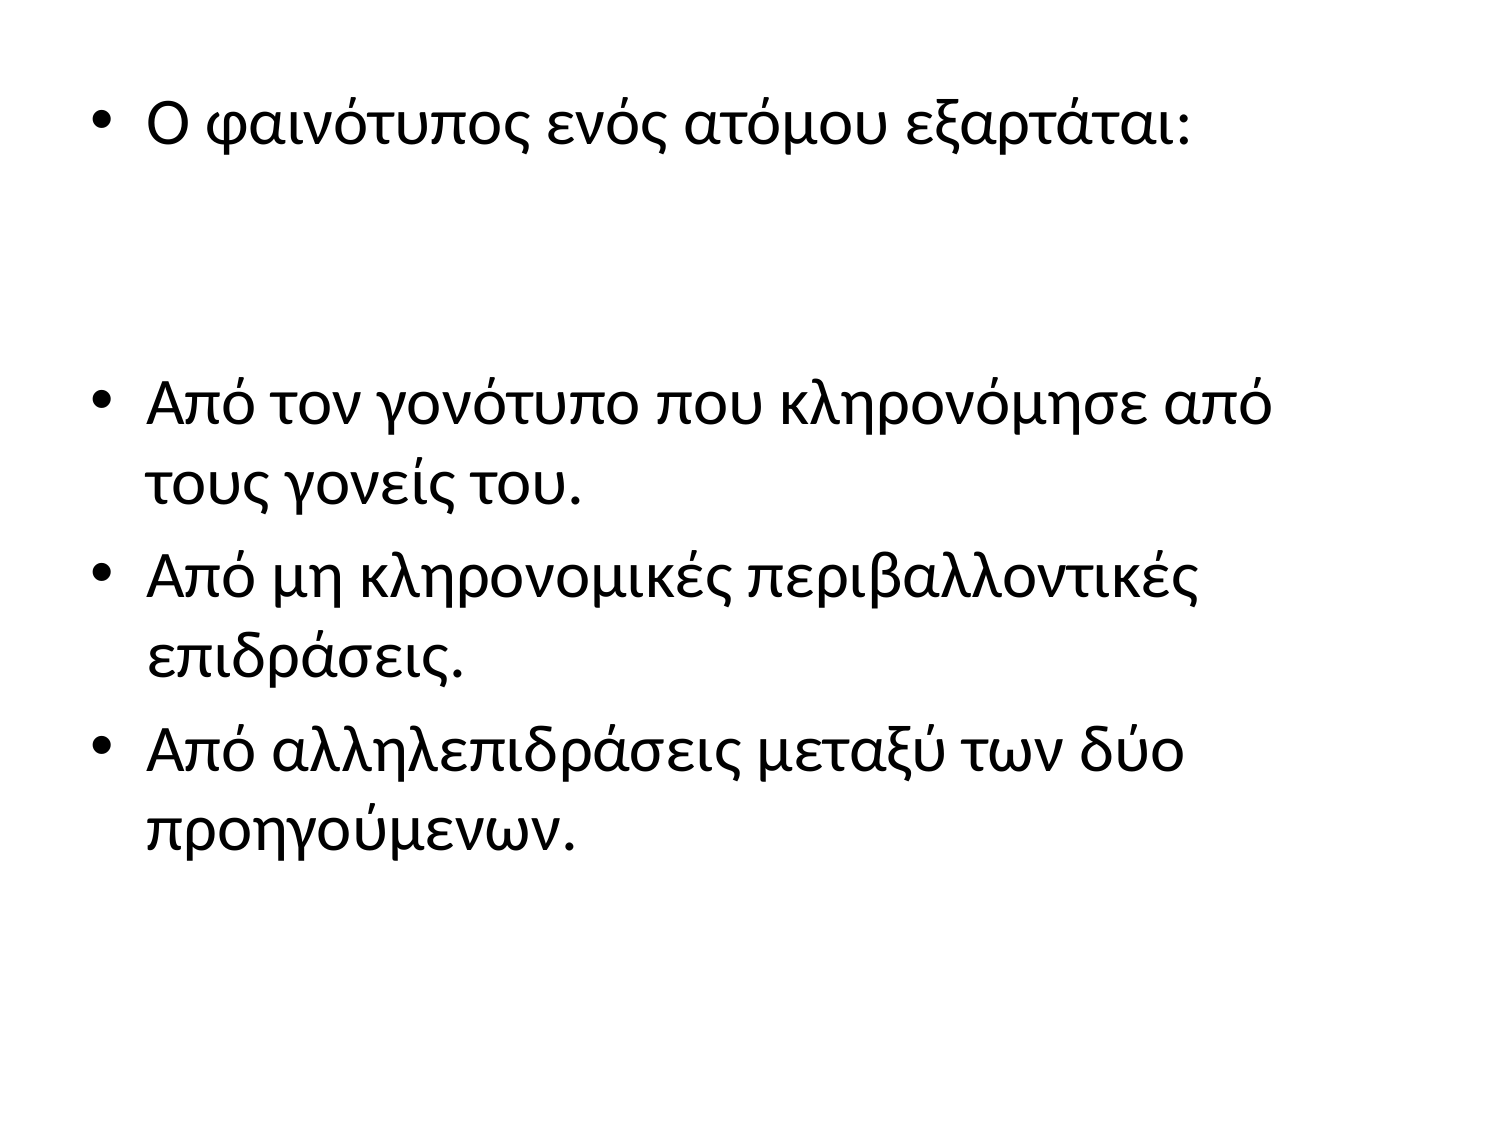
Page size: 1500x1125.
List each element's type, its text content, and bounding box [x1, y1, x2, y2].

list Ο φαινότυπος ενός ατόμου εξαρτάται: Από τον γονότυπο που κληρονόμησε από τους γονείς του. Από μη κληρονομικές περιβαλλοντικές επιδράσεις. Από αλληλεπιδράσεις μεταξύ των δύο προηγούμενων. [75, 70, 1425, 1005]
